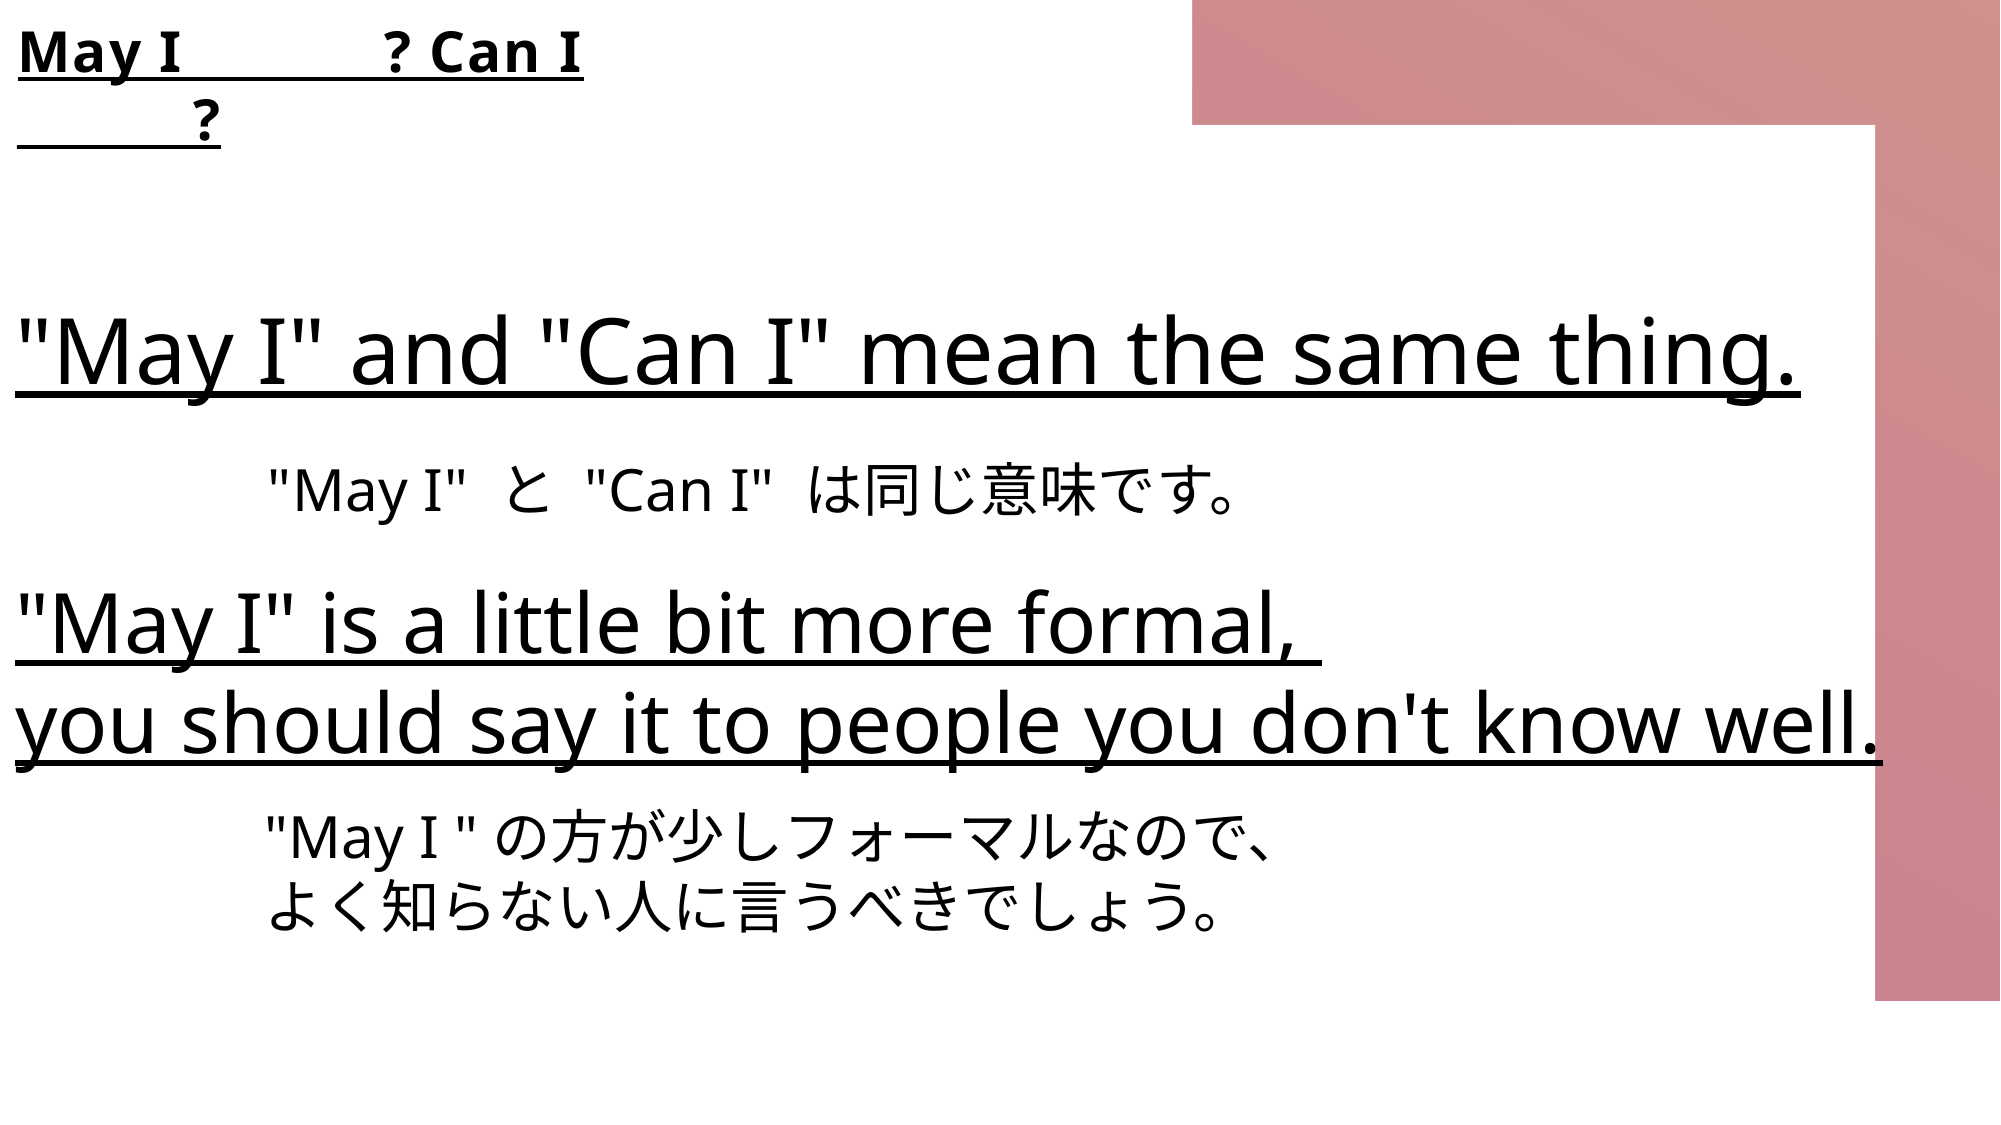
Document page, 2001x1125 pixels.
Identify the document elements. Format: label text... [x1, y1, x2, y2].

title May I________? Can I _______? [0, 0, 763, 169]
text_box "May I" is a little bit more formal, you should say it to people you don't know well. [0, 562, 2000, 780]
list "May I" と "Can I" は同じ意味です。 [249, 432, 1802, 562]
text_box [0, 780, 2000, 1125]
text_box "May I "の方が少しフォーマルなので、 よく知らない人に言うべきでしょう。 [249, 792, 2000, 949]
text_box [0, 0, 2000, 285]
text_box [0, 412, 2000, 562]
text_box "May I" and "Can I" mean the same thing. [0, 285, 2000, 412]
